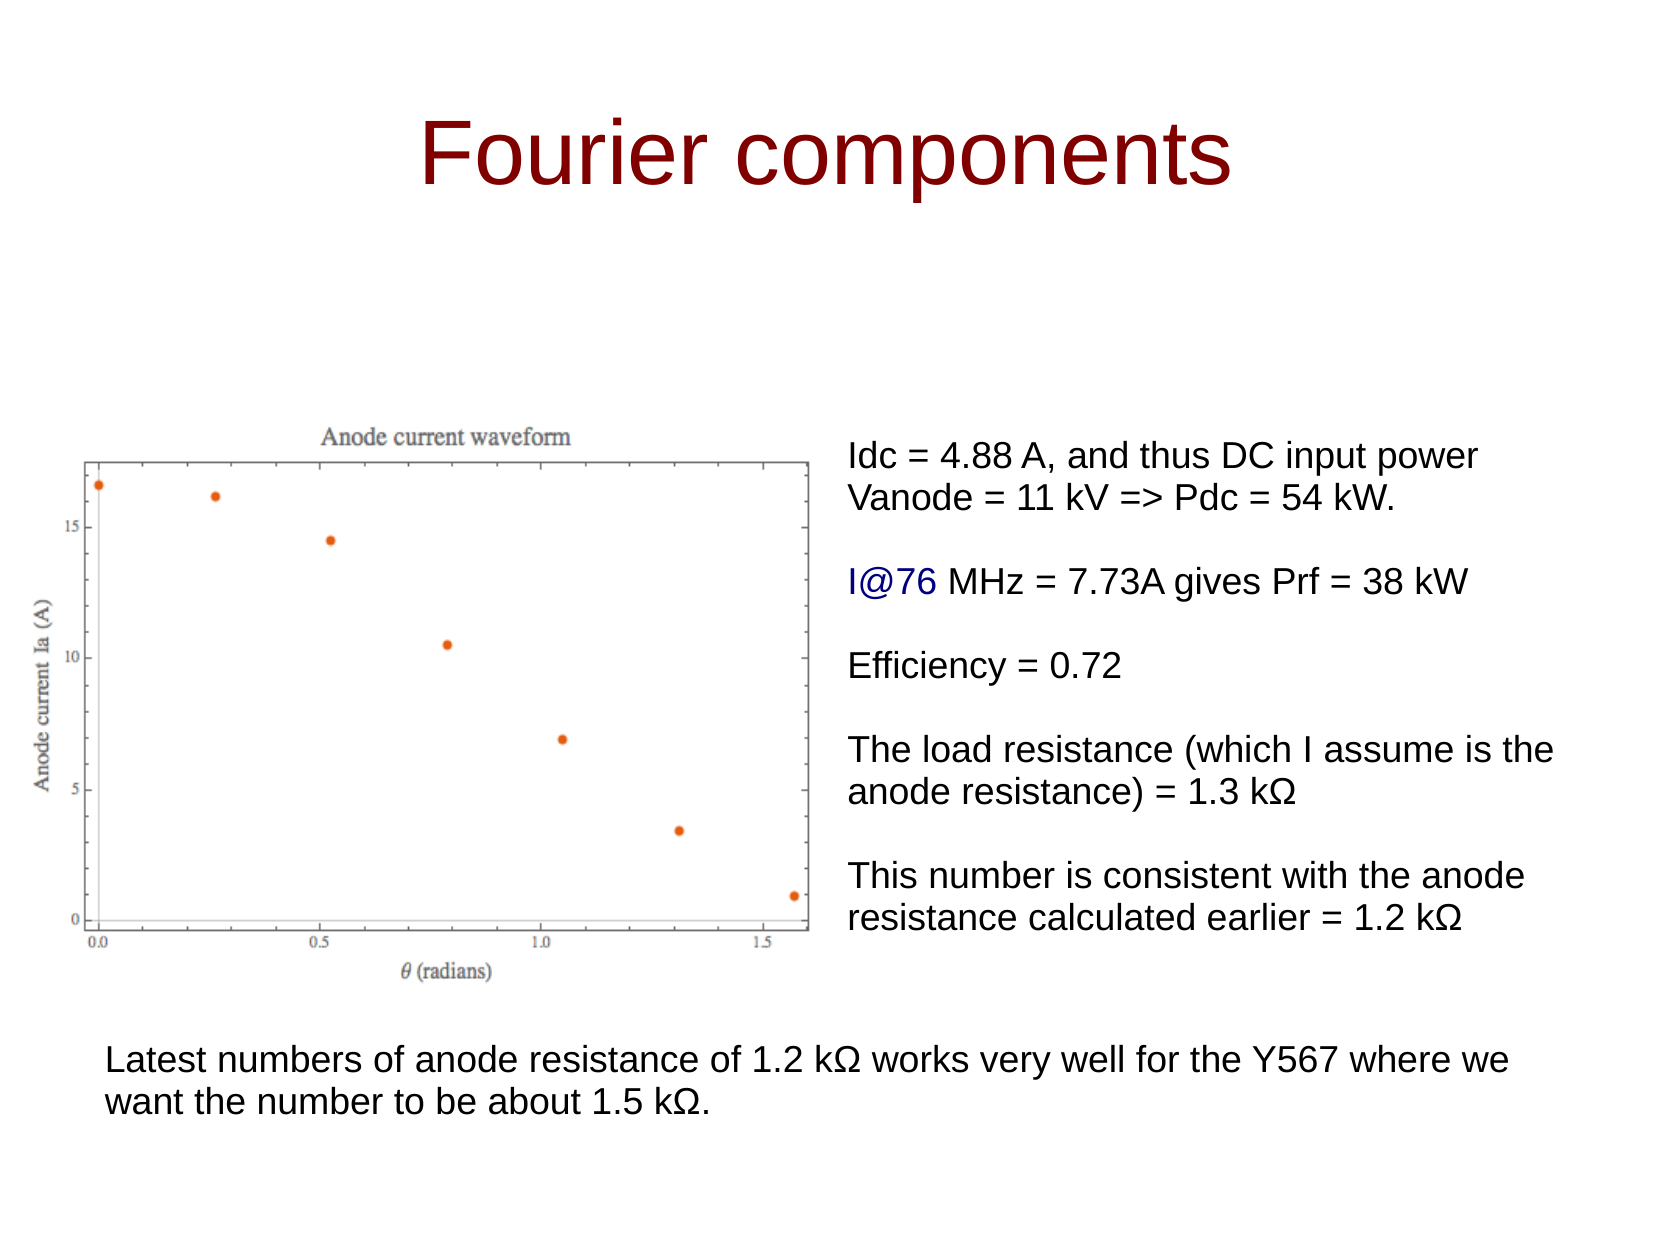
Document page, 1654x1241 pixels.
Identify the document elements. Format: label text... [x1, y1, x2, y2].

title Fourier components [82, 49, 1571, 257]
picture [33, 426, 811, 987]
text_box Idc = 4.88 A, and thus DC input power Vanode = 11 kV => Pdc = 54 kW. I@76 MHz = 7.73A gives Prf = 38 kW Efficiency = 0.72 The load resistance (which I assume is the anode resistance) = 1.3 kΩ This number is consistent with the anode resistance calculated earlier = 1.2 kΩ [832, 427, 1613, 941]
text_box Latest numbers of anode resistance of 1.2 kΩ works very well for the Y567 where we want the number to be about 1.5 kΩ. [90, 1031, 1534, 1130]
